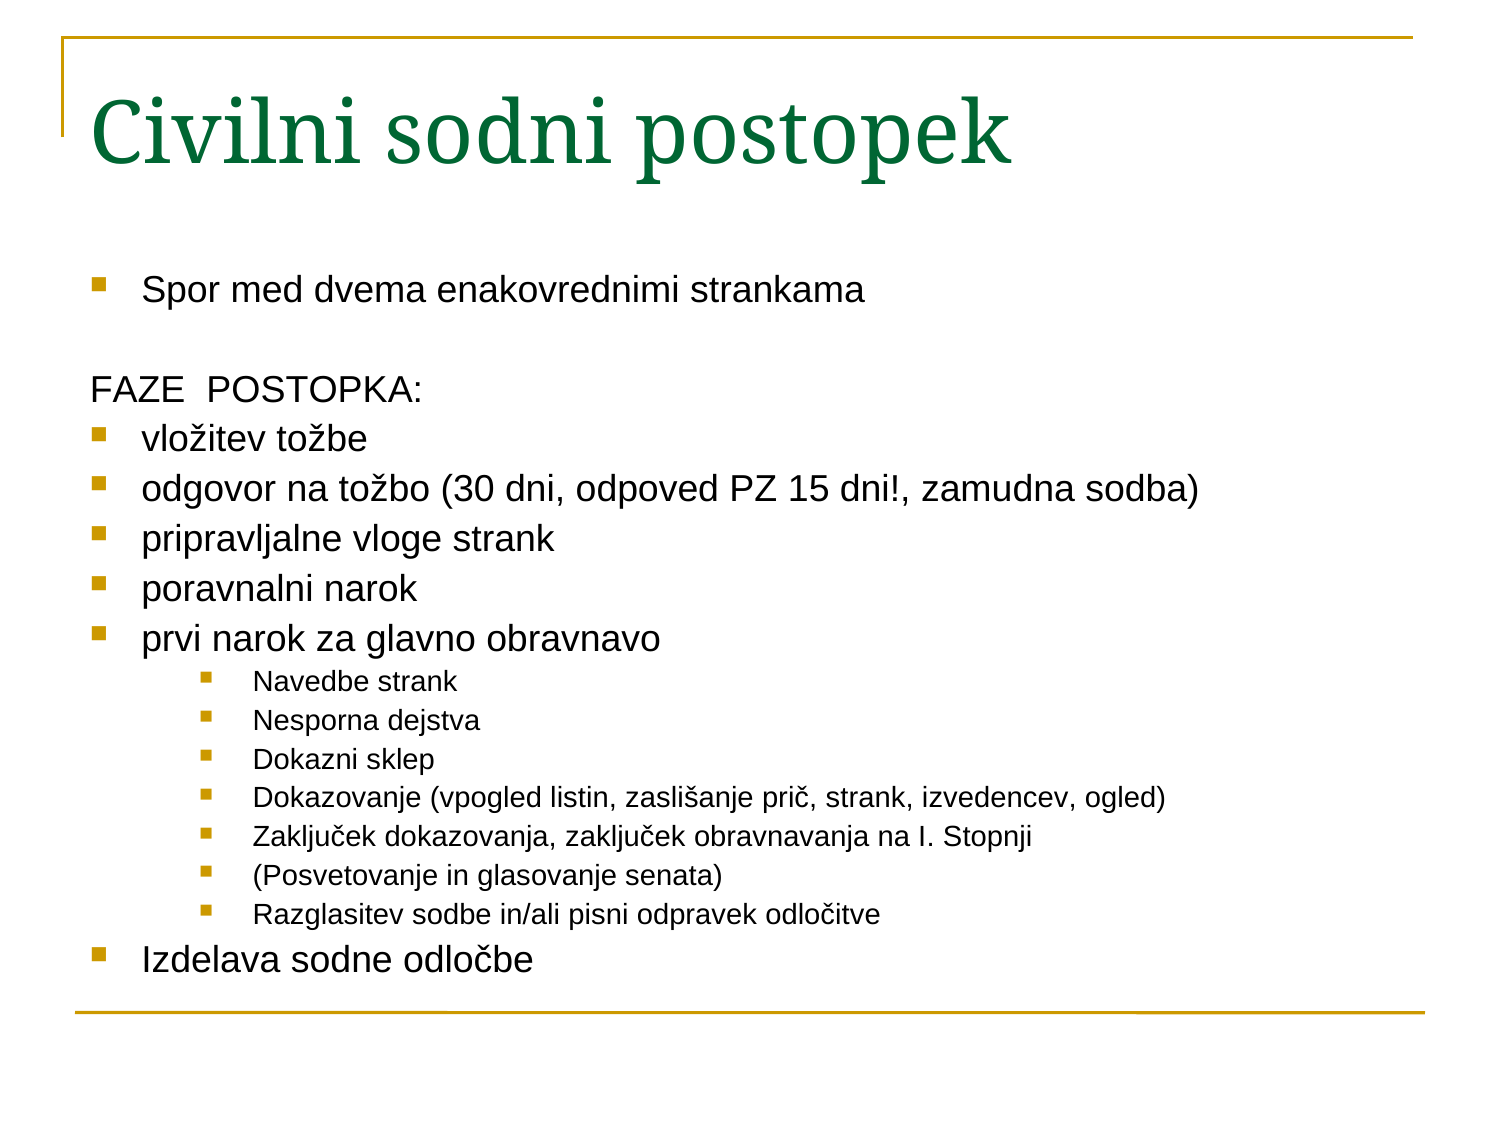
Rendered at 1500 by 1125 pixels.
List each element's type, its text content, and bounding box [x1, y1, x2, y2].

list Spor med dvema enakovrednimi strankama FAZE POSTOPKA: vložitev tožbe odgovor na tožbo (30 dni, odpoved PZ 15 dni!, zamudna sodba)‏ pripravljalne vloge strank poravnalni narok prvi narok za glavno obravnavo Navedbe strank Nesporna dejstva Dokazni sklep Dokazovanje (vpogled listin, zaslišanje prič, strank, izvedencev, ogled)‏ Zaključek dokazovanja, zaključek obravnavanja na I. Stopnji (Posvetovanje in glasovanje senata)‏ Razglasitev sodbe in/ali pisni odpravek odločitve Izdelava sodne odločbe [75, 262, 1426, 1038]
title Civilni sodni postopek [75, 45, 1426, 233]
